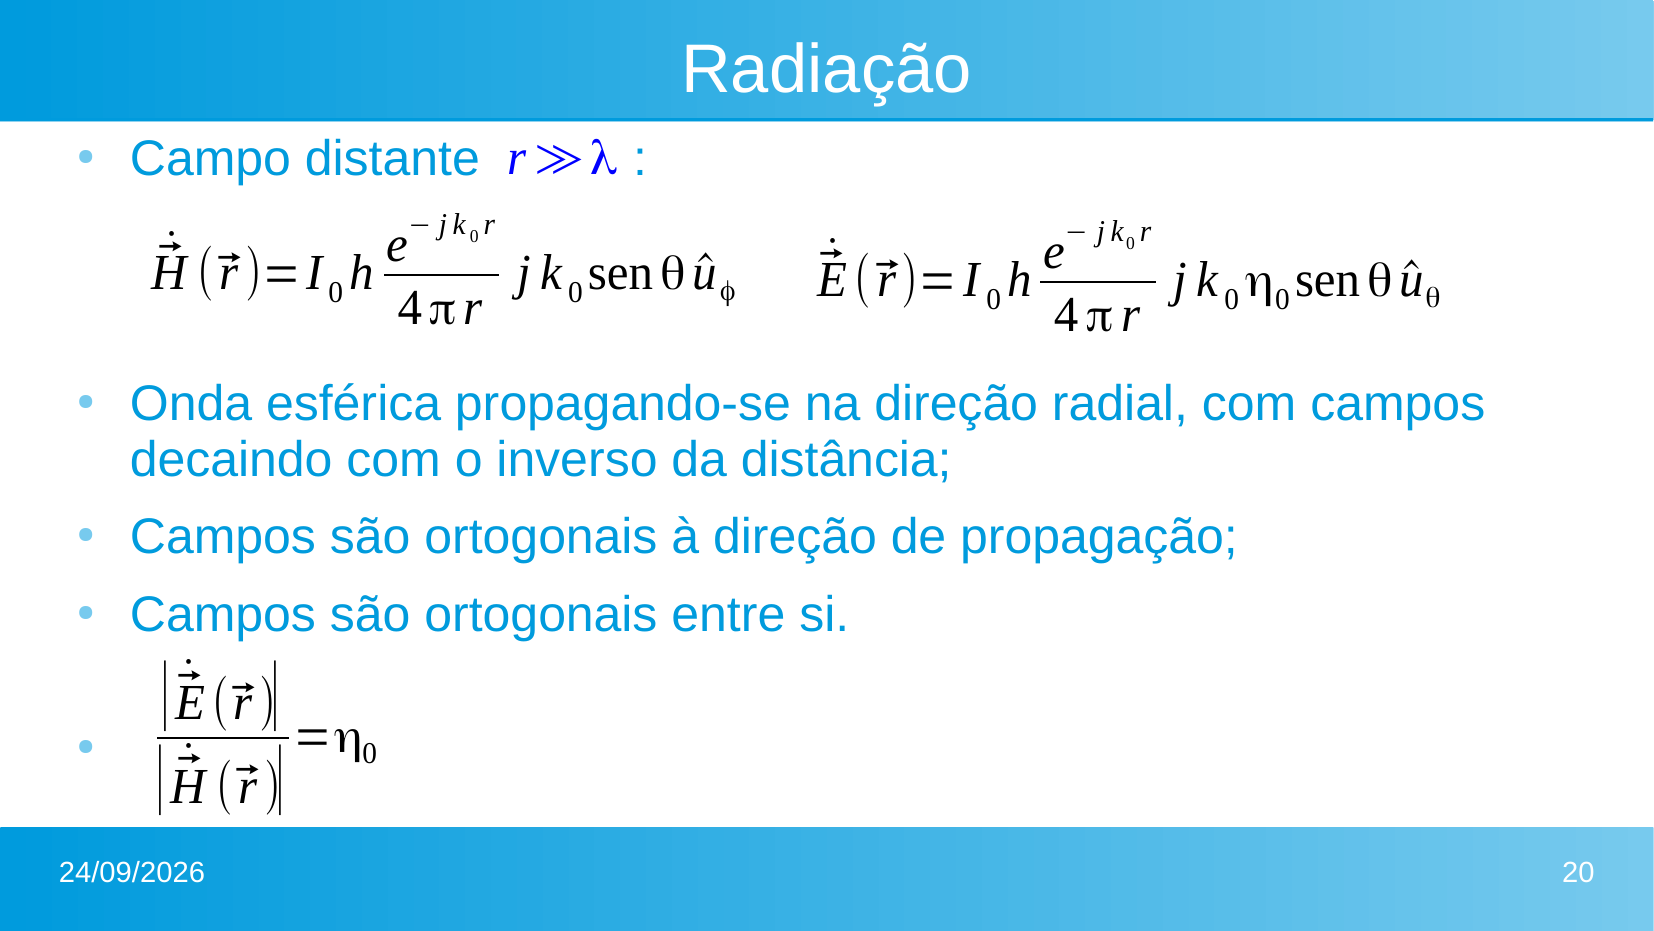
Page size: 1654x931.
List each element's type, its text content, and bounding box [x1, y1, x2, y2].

title Radiação [59, 29, 1595, 108]
chart [142, 207, 742, 335]
chart [147, 657, 385, 818]
chart [808, 214, 1448, 342]
list Campo distante : Onda esférica propagando-se na direção radial, com campos decaindo com o inverso da distância; Campos são ortogonais à direção de propagação; Campos são ortogonais entre si. [59, 129, 1595, 721]
chart [499, 129, 626, 186]
